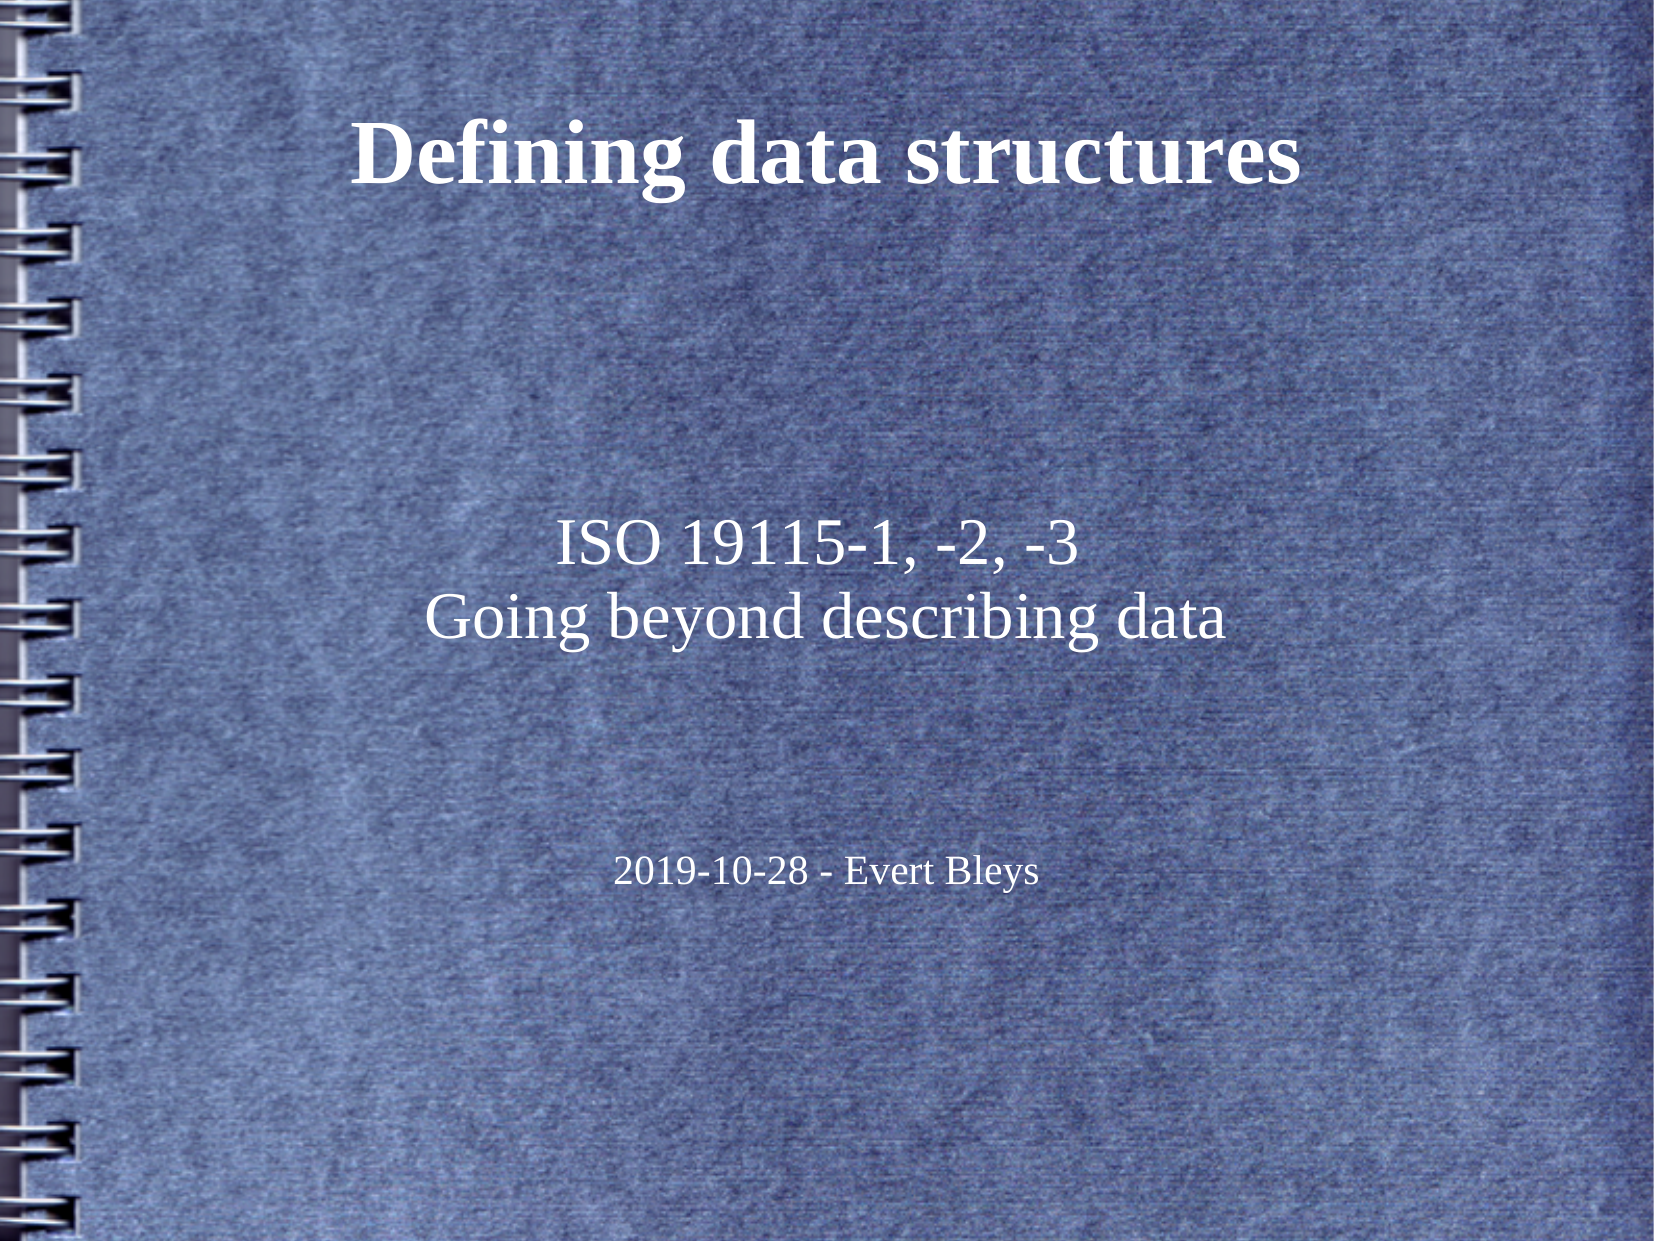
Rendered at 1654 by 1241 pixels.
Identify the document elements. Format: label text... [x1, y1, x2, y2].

subtitle ISO 19115-1, -2, -3 Going beyond describing data 2019-10-28 - Evert Bleys [82, 290, 1571, 1109]
picture [0, 0, 1654, 1241]
title Defining data structures [82, 49, 1571, 257]
